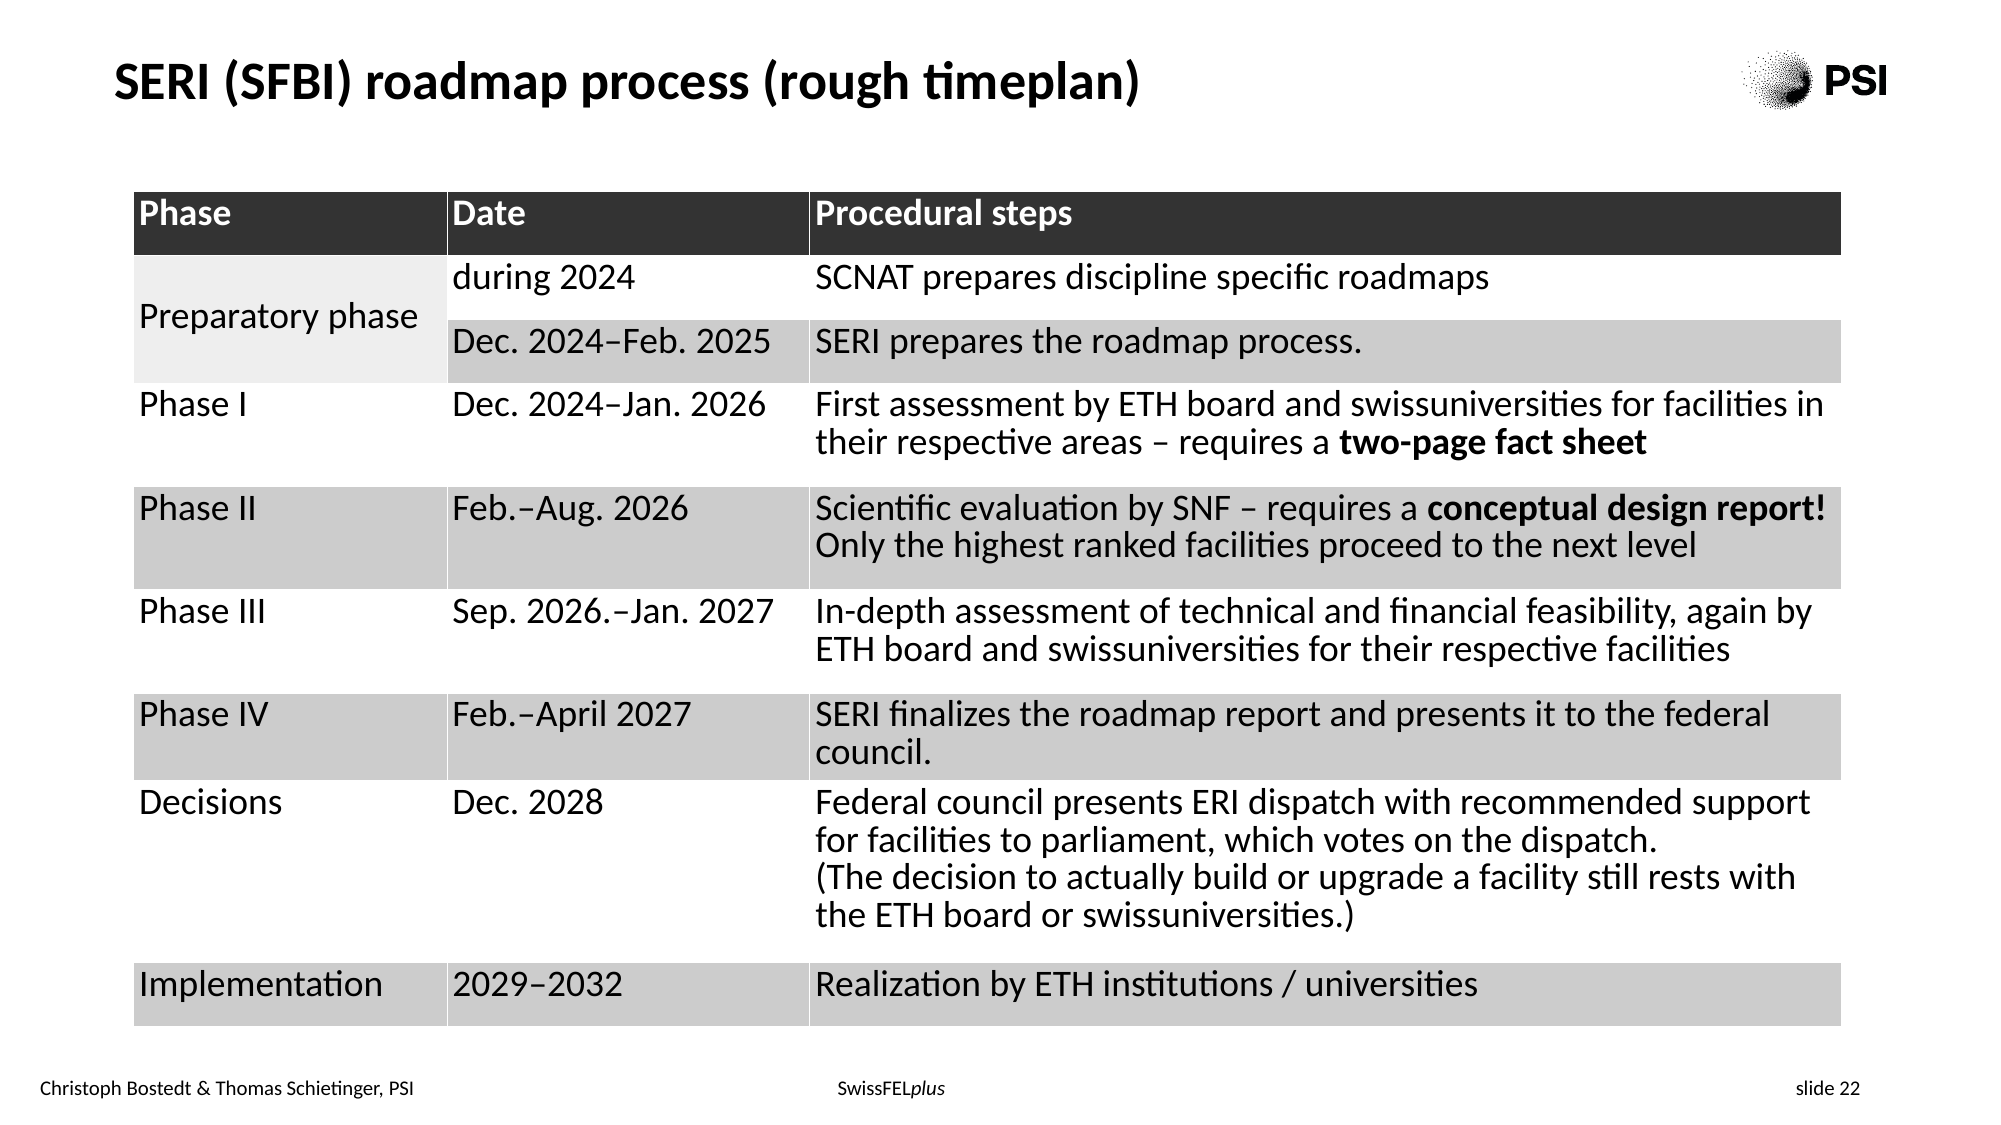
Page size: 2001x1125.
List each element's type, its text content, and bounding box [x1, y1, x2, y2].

table_cell SERI prepares the roadmap process. [810, 320, 1841, 383]
table_cell Dec. 2028 [448, 781, 809, 962]
title SERI (SFBI) roadmap process (rough timeplan) [114, 45, 1585, 118]
table_cell Phase IV [134, 694, 447, 780]
table_cell In-depth assessment of technical and financial feasibility, again by ETH board and swissuniversities for their respective facilities [810, 590, 1841, 693]
table_cell Realization by ETH institutions / universities [810, 963, 1841, 1026]
table_cell 2029–2032 [448, 963, 809, 1026]
table_cell Preparatory phase [134, 256, 447, 383]
table_cell Dec. 2024–Jan. 2026 [448, 384, 809, 486]
table_cell Decisions [134, 781, 447, 962]
table_cell Federal council presents ERI dispatch with recommended support for facilities to parliament, which votes on the dispatch. (The decision to actually build or upgrade a facility still rests with the ETH board or swissuniversities.) [810, 781, 1841, 962]
table_cell Phase III [134, 590, 447, 693]
table_cell Phase I [134, 384, 447, 486]
table_cell Feb.–April 2027 [448, 694, 809, 780]
table_header Procedural steps [810, 192, 1841, 255]
table_cell during 2024 [448, 256, 809, 319]
table_cell SCNAT prepares discipline specific roadmaps [810, 256, 1841, 319]
table_cell Phase II [134, 487, 447, 589]
table_cell Sep. 2026.–Jan. 2027 [448, 590, 809, 693]
table_cell Scientific evaluation by SNF – requires a conceptual design report! Only the highest ranked facilities proceed to the next level [810, 487, 1841, 589]
table_cell First assessment by ETH board and swissuniversities for facilities in their respective areas – requires a two-page fact sheet [810, 384, 1841, 486]
table_cell Feb.–Aug. 2026 [448, 487, 809, 589]
table_cell SERI finalizes the roadmap report and presents it to the federal council. [810, 694, 1841, 780]
table_cell Implementation [134, 963, 447, 1026]
table_cell Dec. 2024–Feb. 2025 [448, 320, 809, 383]
table_header Date [448, 192, 809, 255]
table_header Phase [134, 192, 447, 255]
